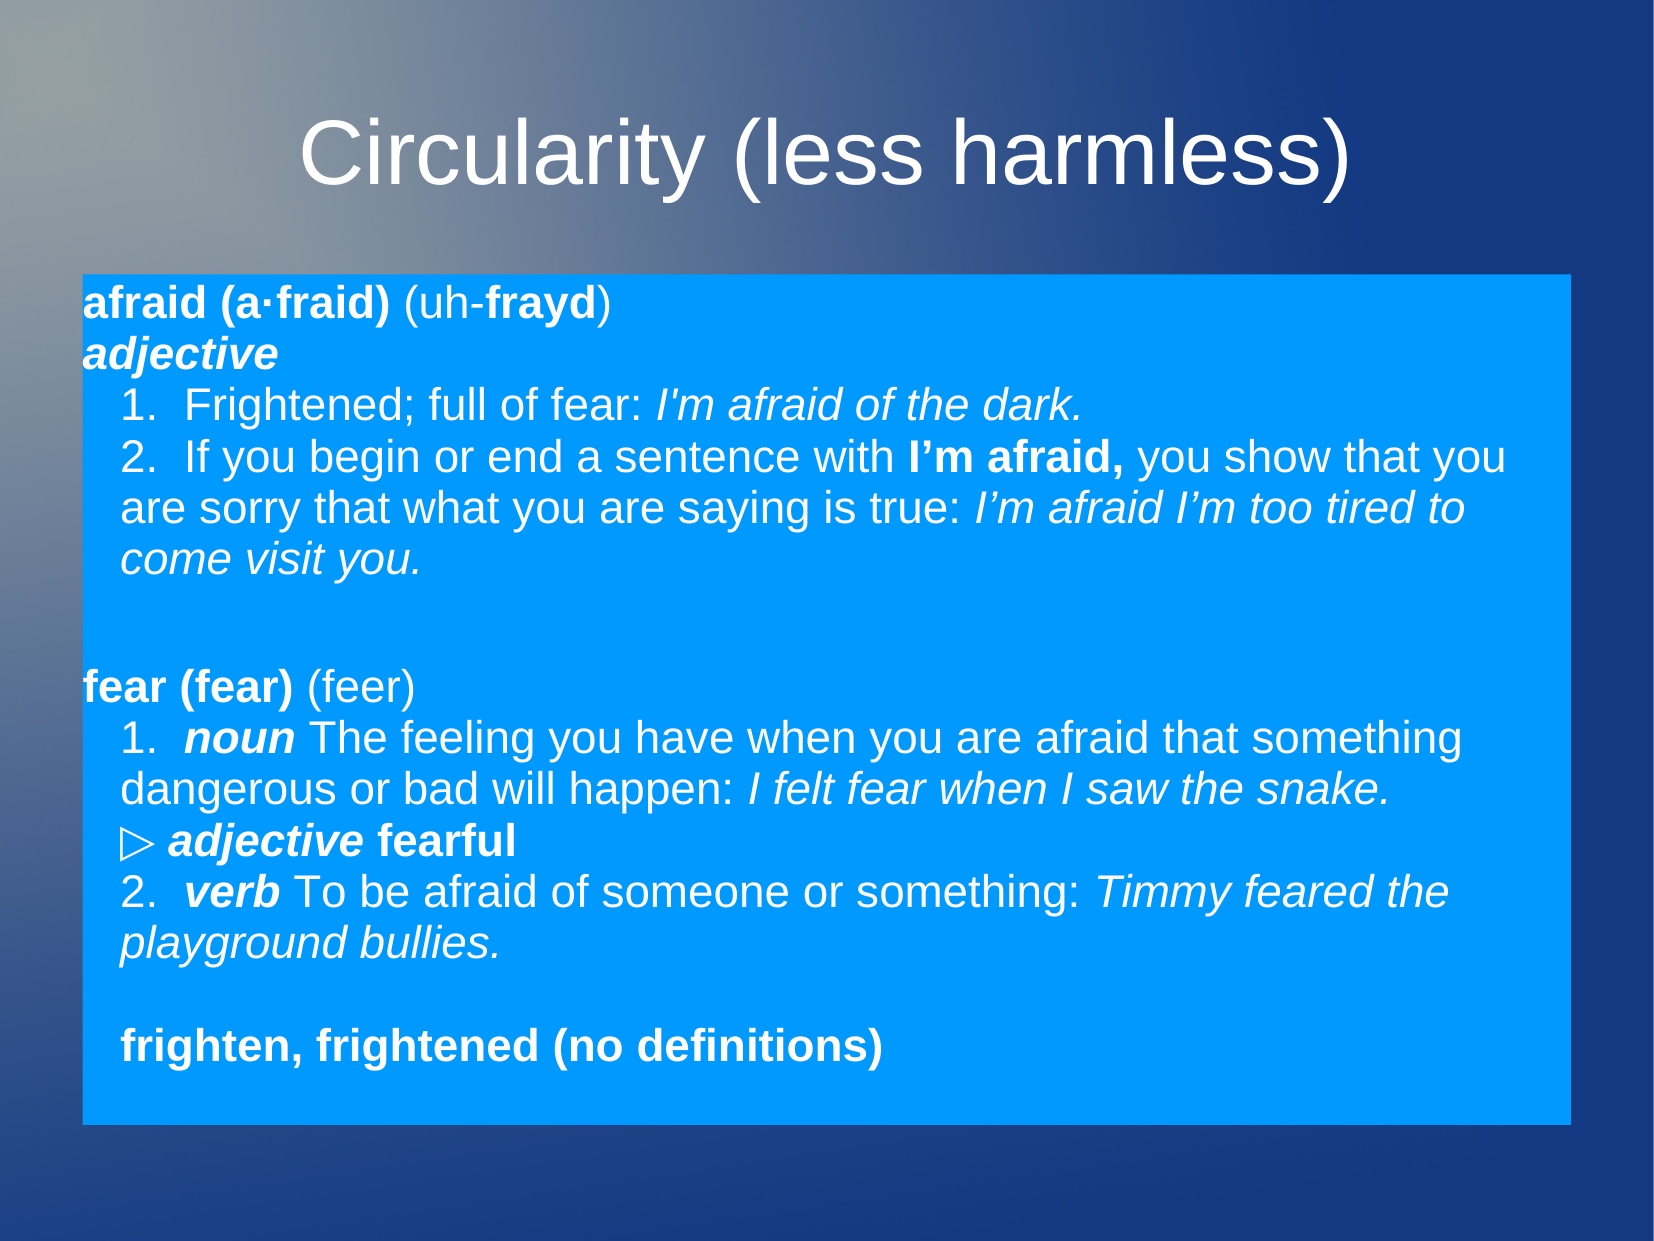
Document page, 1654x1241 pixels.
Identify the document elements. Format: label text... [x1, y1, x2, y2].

subtitle afraid (a·fraid) (uh-frayd) adjective 1. Frightened; full of fear: I'm afraid of the dark. 2. If you begin or end a sentence with I’m afraid, you show that you are sorry that what you are saying is true: I’m afraid I’m too tired to come visit you. fear (fear) (feer) 1. noun The feeling you have when you are afraid that something dangerous or bad will happen: I felt fear when I saw the snake. ▷ adjective fearful 2. verb To be afraid of someone or something: Timmy feared the playground bullies. frighten, frightened (no definitions) [82, 274, 1571, 1125]
title Circularity (less harmless) [82, 49, 1571, 257]
picture [0, 0, 1654, 1241]
